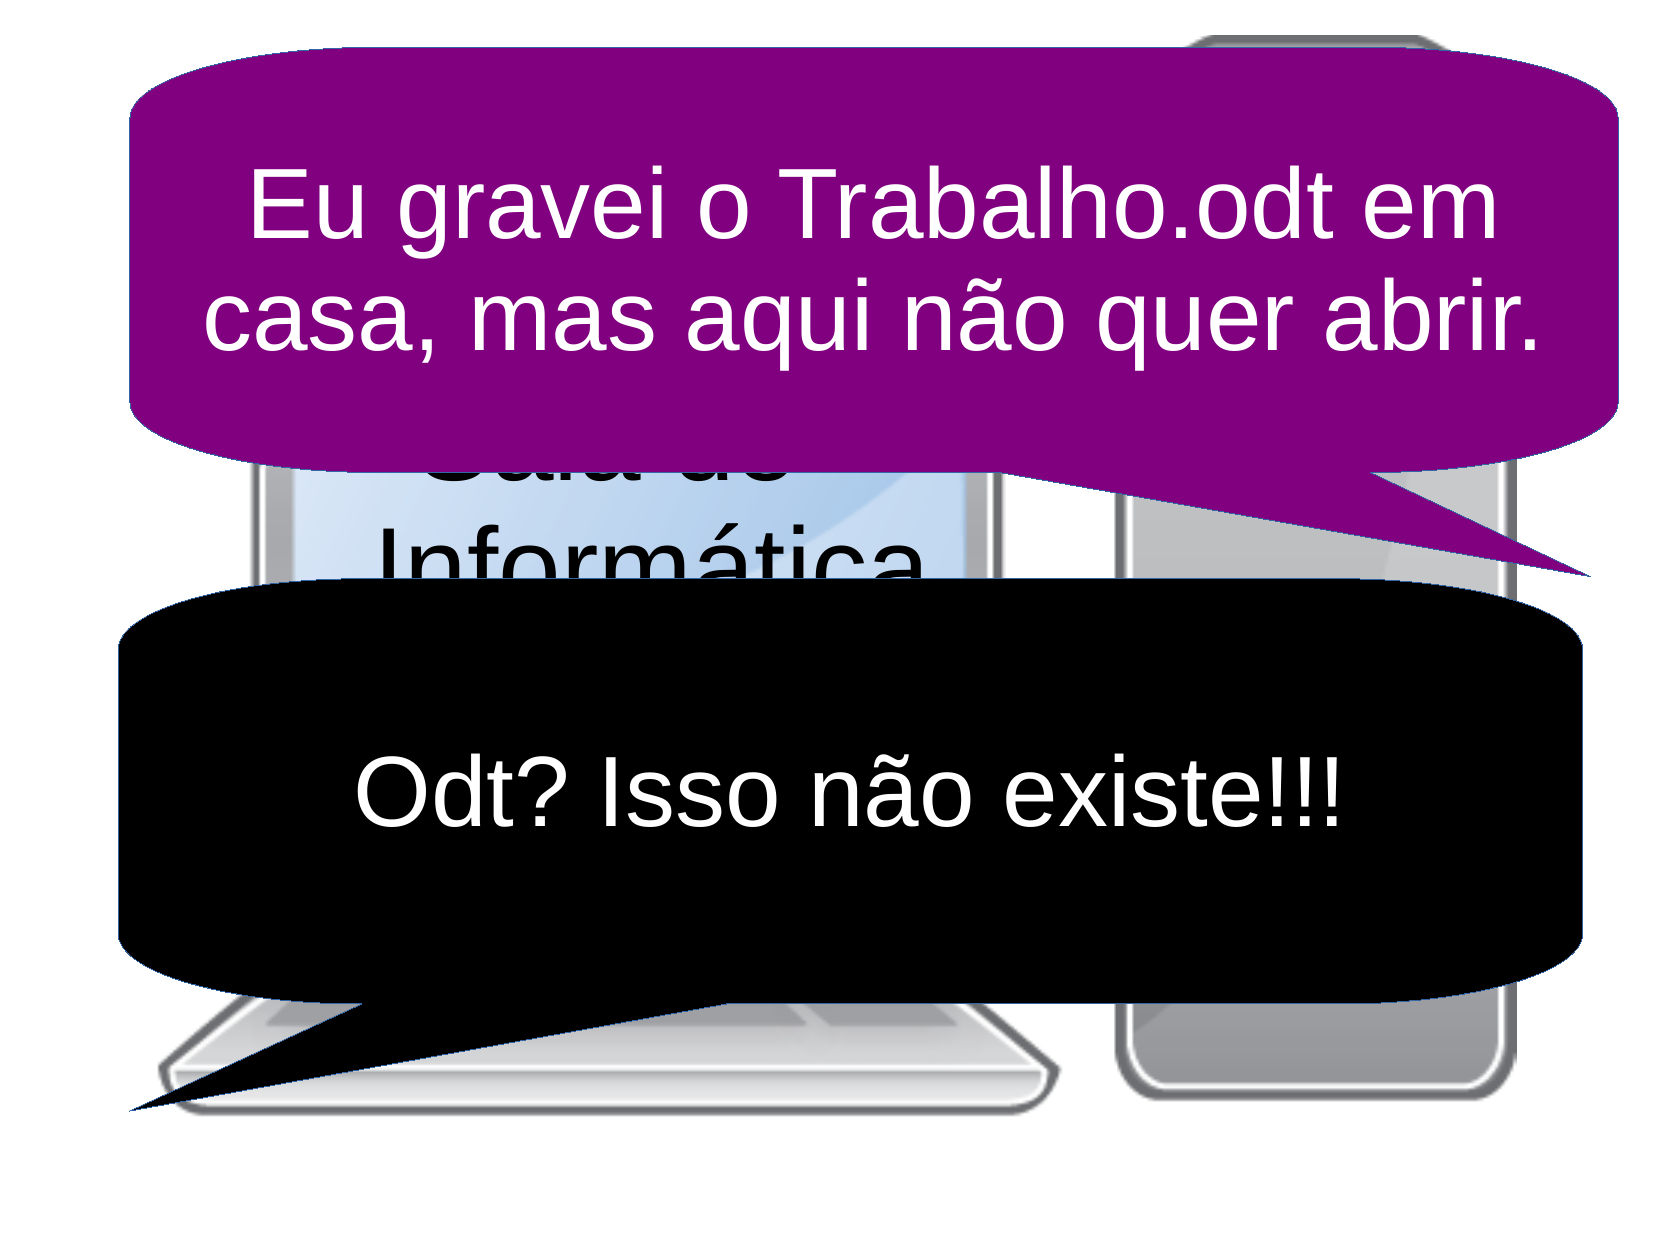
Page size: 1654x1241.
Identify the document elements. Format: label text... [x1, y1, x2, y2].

picture [106, 35, 1517, 1170]
picture [1374, 460, 1517, 541]
text_box Odt? Isso não existe!!! [118, 578, 1583, 1112]
text_box Eu gravei o Trabalho.odt em casa, mas aqui não quer abrir. [129, 47, 1619, 577]
